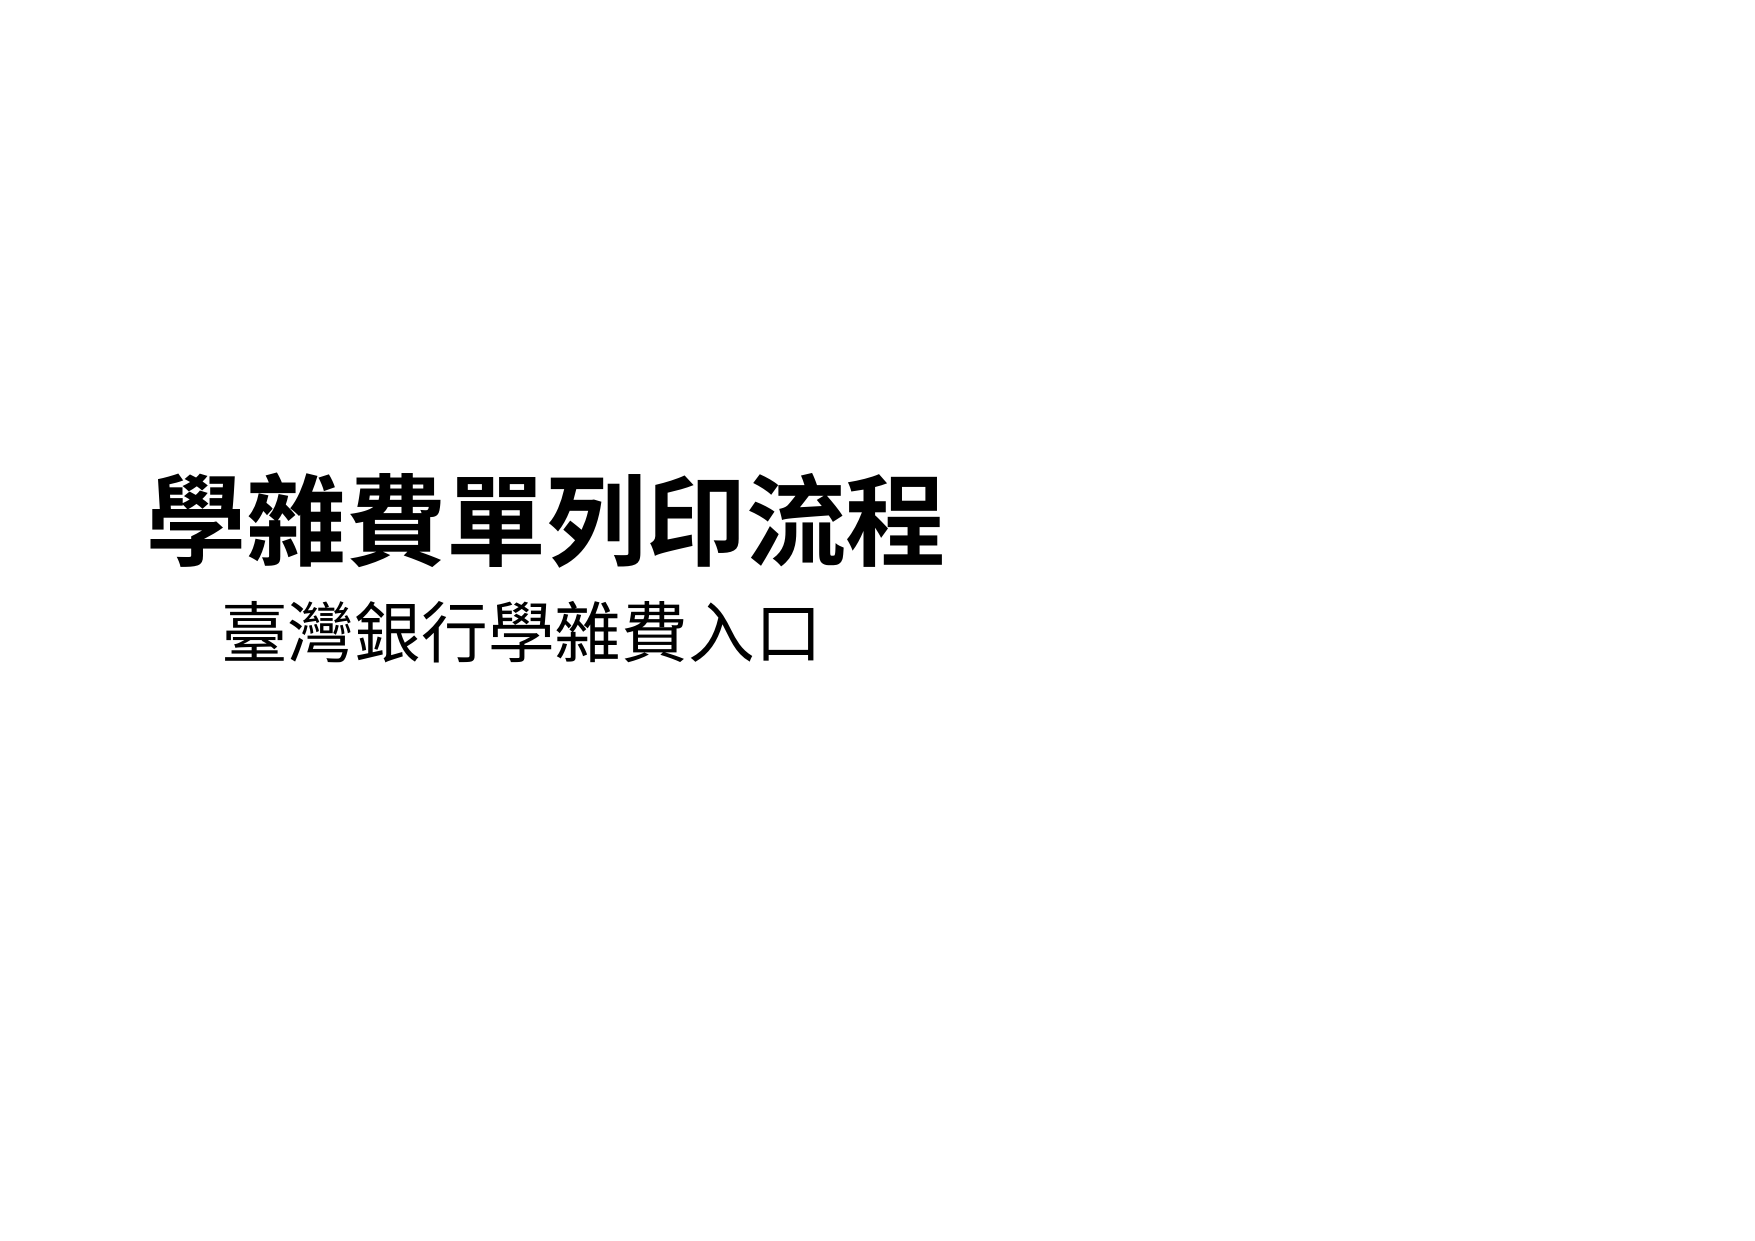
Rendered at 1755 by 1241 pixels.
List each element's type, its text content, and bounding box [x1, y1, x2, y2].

text_box 臺灣銀行學雜費入口 [0, 592, 1166, 910]
text_box 學雜費單列印流程 [131, 385, 1645, 652]
